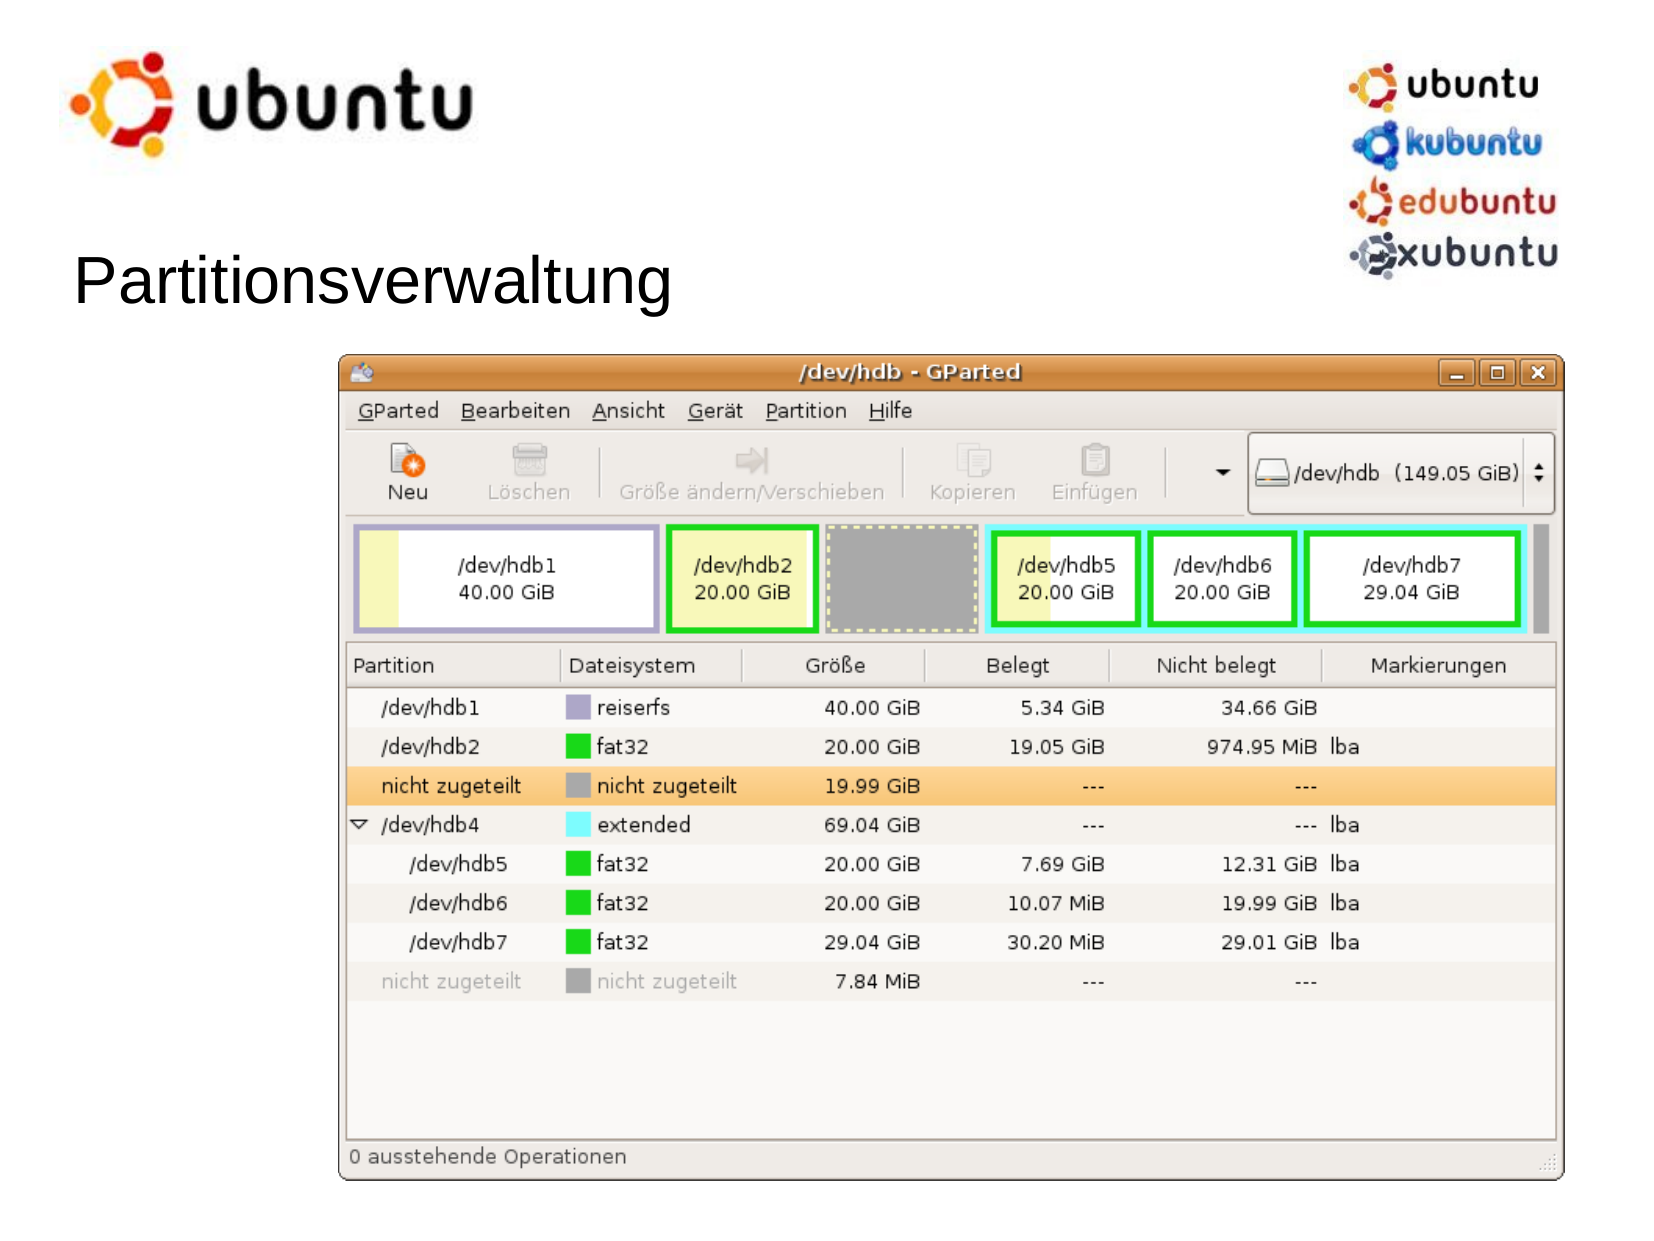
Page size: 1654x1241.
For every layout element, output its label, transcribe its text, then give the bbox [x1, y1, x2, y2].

text_box Partitionsverwaltung [59, 235, 1123, 325]
picture [1343, 50, 1565, 296]
picture [338, 354, 1565, 1181]
picture [59, 46, 501, 178]
